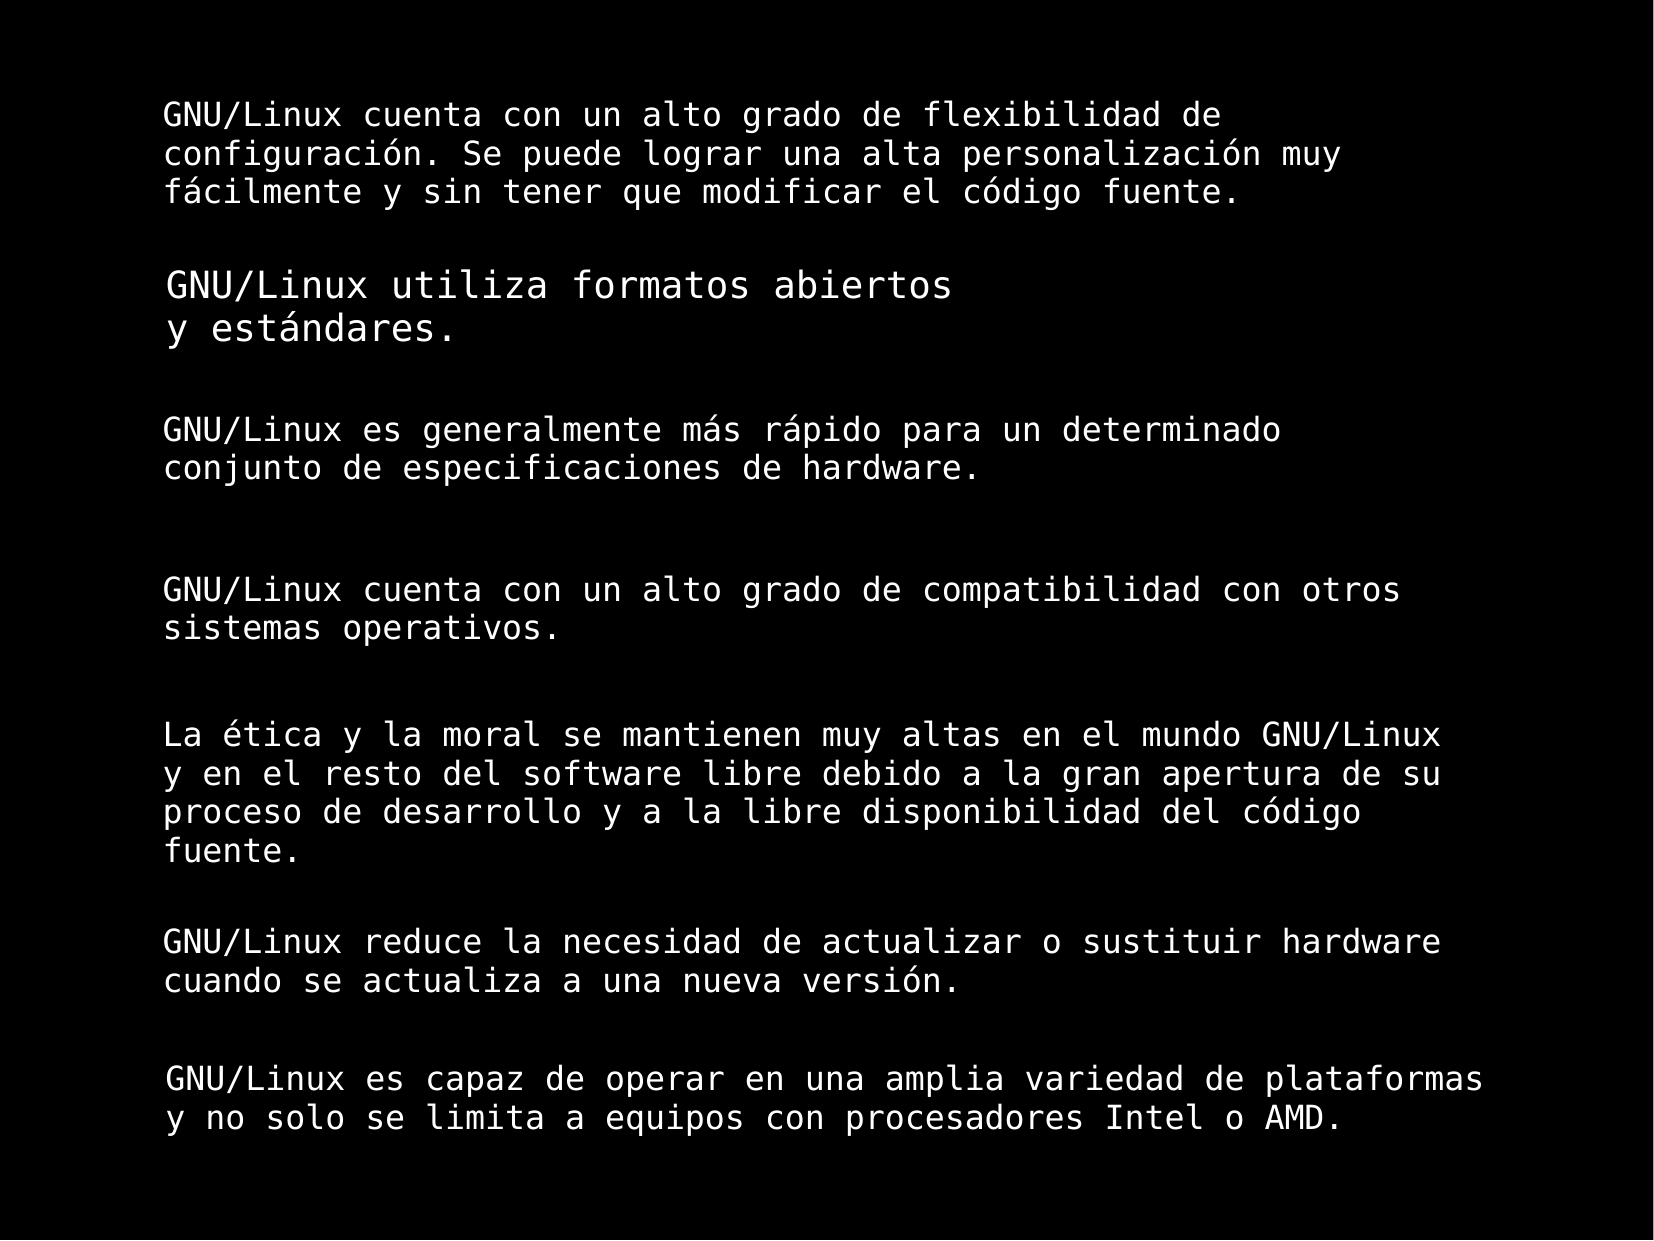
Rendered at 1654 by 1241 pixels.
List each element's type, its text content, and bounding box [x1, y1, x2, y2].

text_box GNU/Linux es generalmente más rápido para un determinado conjunto de especificaciones de hardware. [147, 403, 1418, 502]
text_box GNU/Linux cuenta con un alto grado de flexibilidad de configuración. Se puede lograr una alta personalización muy fácilmente y sin tener que modificar el código fuente. [147, 88, 1418, 219]
text_box GNU/Linux reduce la necesidad de actualizar o sustituir hardware cuando se actualiza a una nueva versión. [147, 915, 1536, 1015]
text_box GNU/Linux es capaz de operar en una amplia variedad de plataformas y no solo se limita a equipos con procesadores Intel o AMD. [150, 1052, 1536, 1152]
text_box La ética y la moral se mantienen muy altas en el mundo GNU/Linux y en el resto del software libre debido a la gran apertura de su proceso de desarrollo y a la libre disponibilidad del código fuente. [147, 708, 1477, 878]
text_box GNU/Linux cuenta con un alto grado de compatibilidad con otros sistemas operativos. [147, 563, 1418, 656]
text_box GNU/Linux utiliza formatos abiertos y estándares. [151, 256, 1004, 358]
